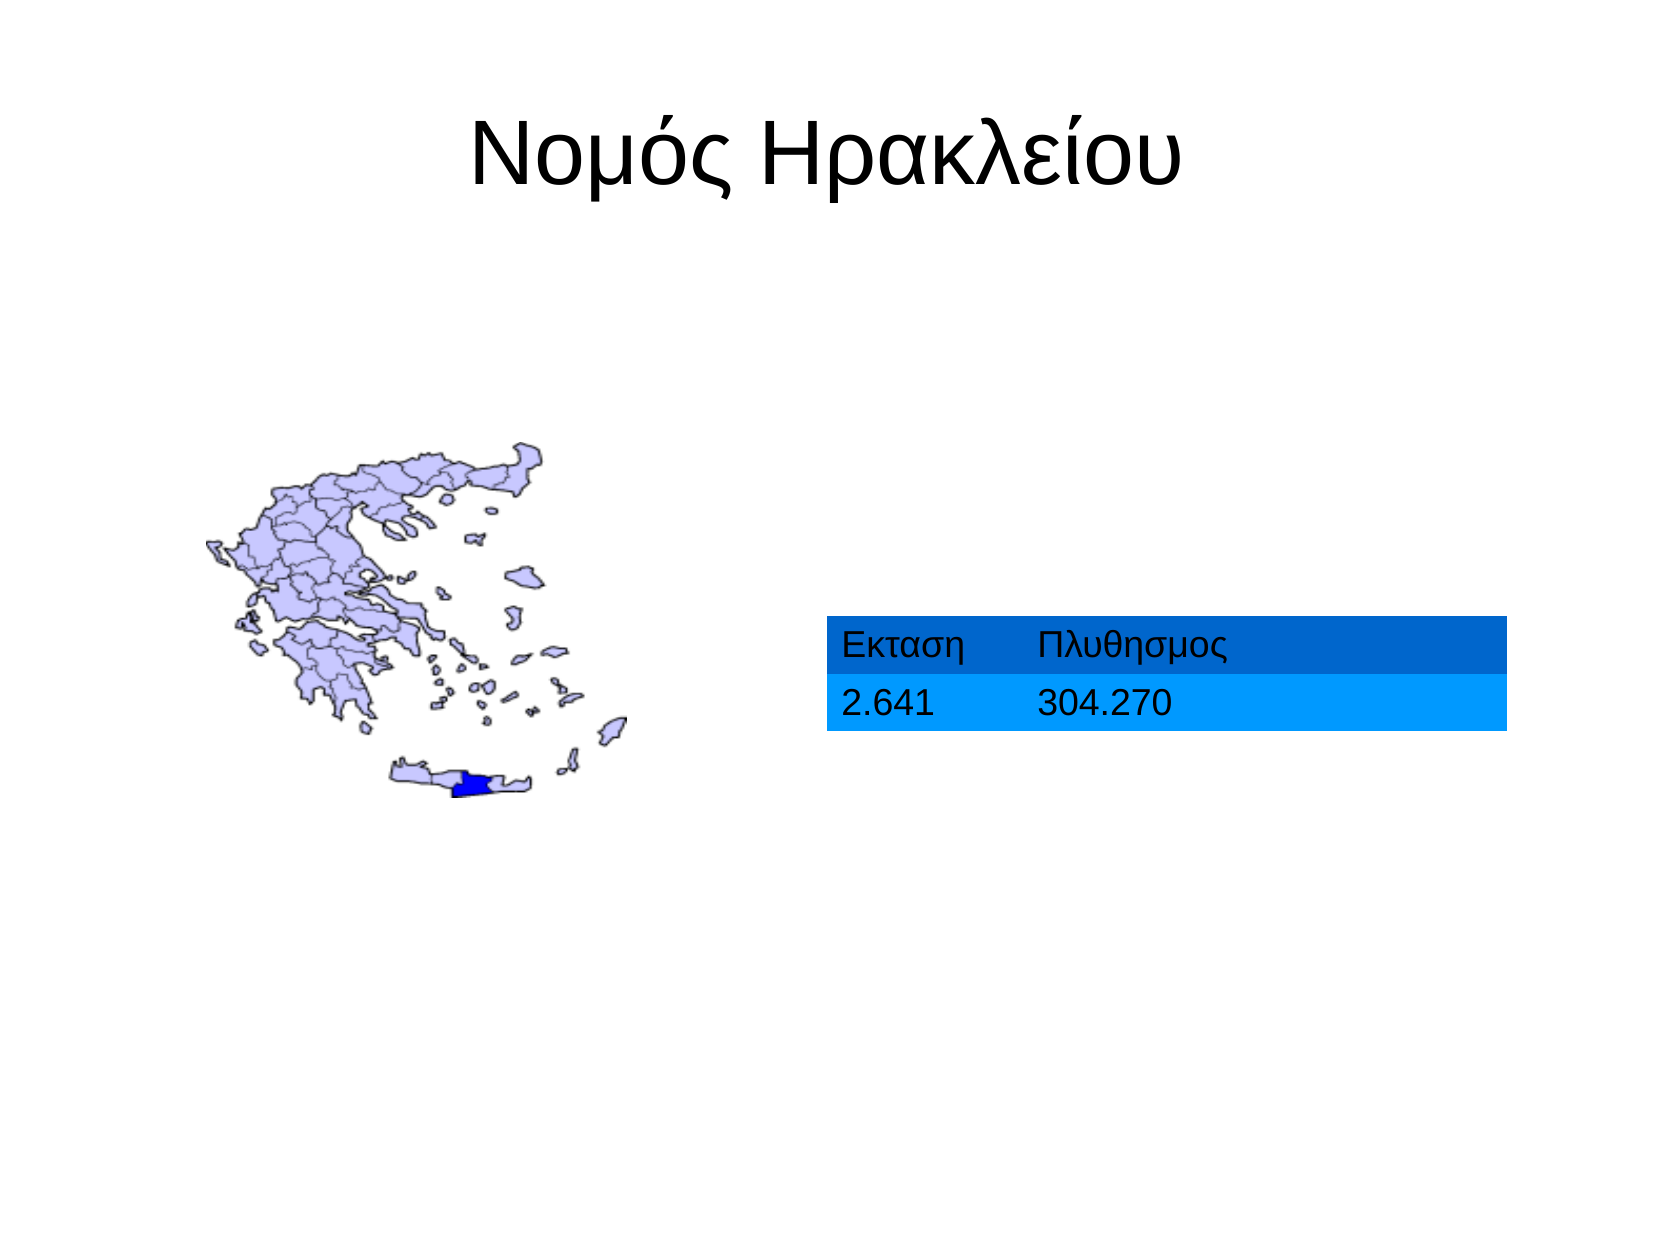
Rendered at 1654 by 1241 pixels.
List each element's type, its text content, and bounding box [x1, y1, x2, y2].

table_cell 2.641 [827, 674, 1023, 731]
table_header Εκταση [827, 616, 1023, 674]
title Νομός Ηρακλείου [82, 56, 1571, 250]
picture [206, 442, 627, 798]
table_cell 304.270 [1023, 674, 1507, 731]
table_header Πλυθησμος [1023, 616, 1507, 674]
